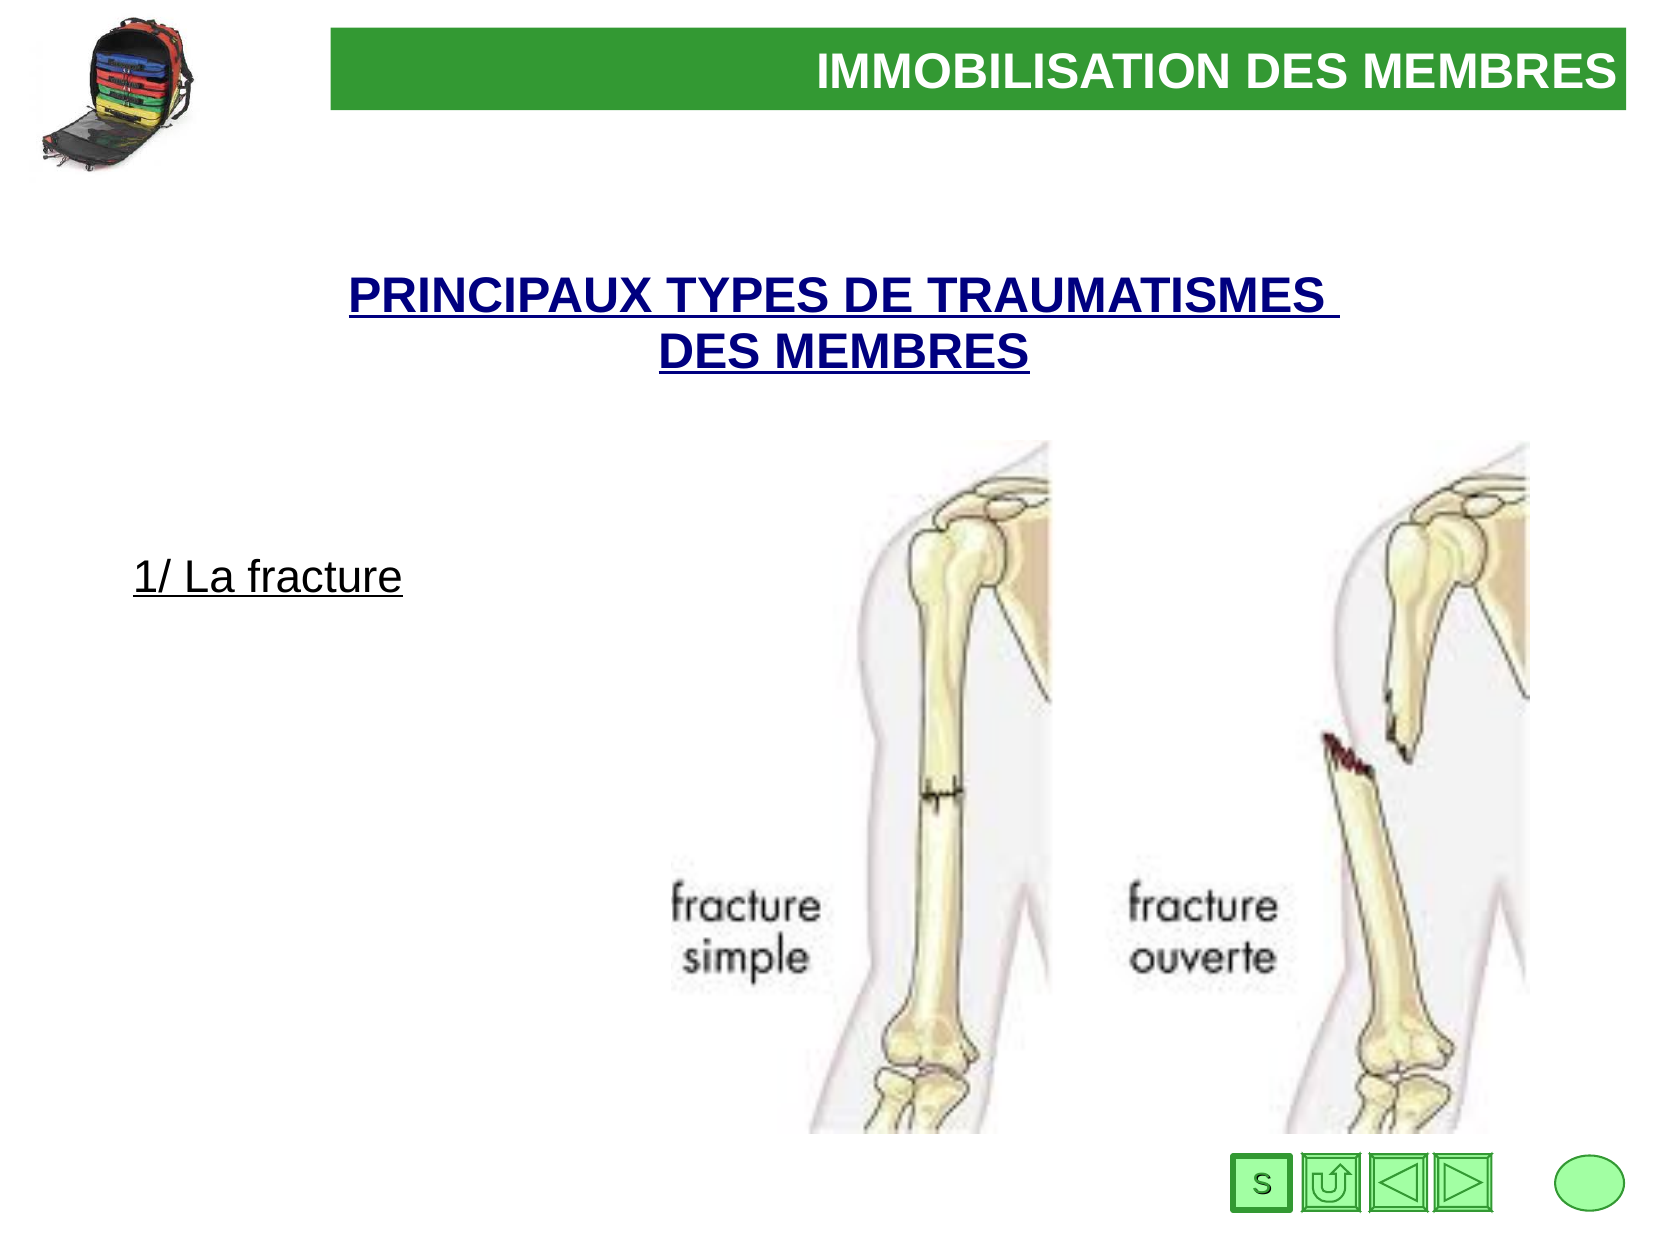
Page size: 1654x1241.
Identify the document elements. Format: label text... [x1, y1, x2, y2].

text_box 1/ La fracture [118, 543, 671, 656]
title IMMOBILISATION DES MEMBRES [331, 35, 1619, 107]
picture [671, 440, 1530, 1134]
text_box PRINCIPAUX TYPES DE TRAUMATISMES DES MEMBRES [307, 259, 1382, 389]
text_box [1555, 1155, 1625, 1211]
picture [29, 5, 201, 183]
